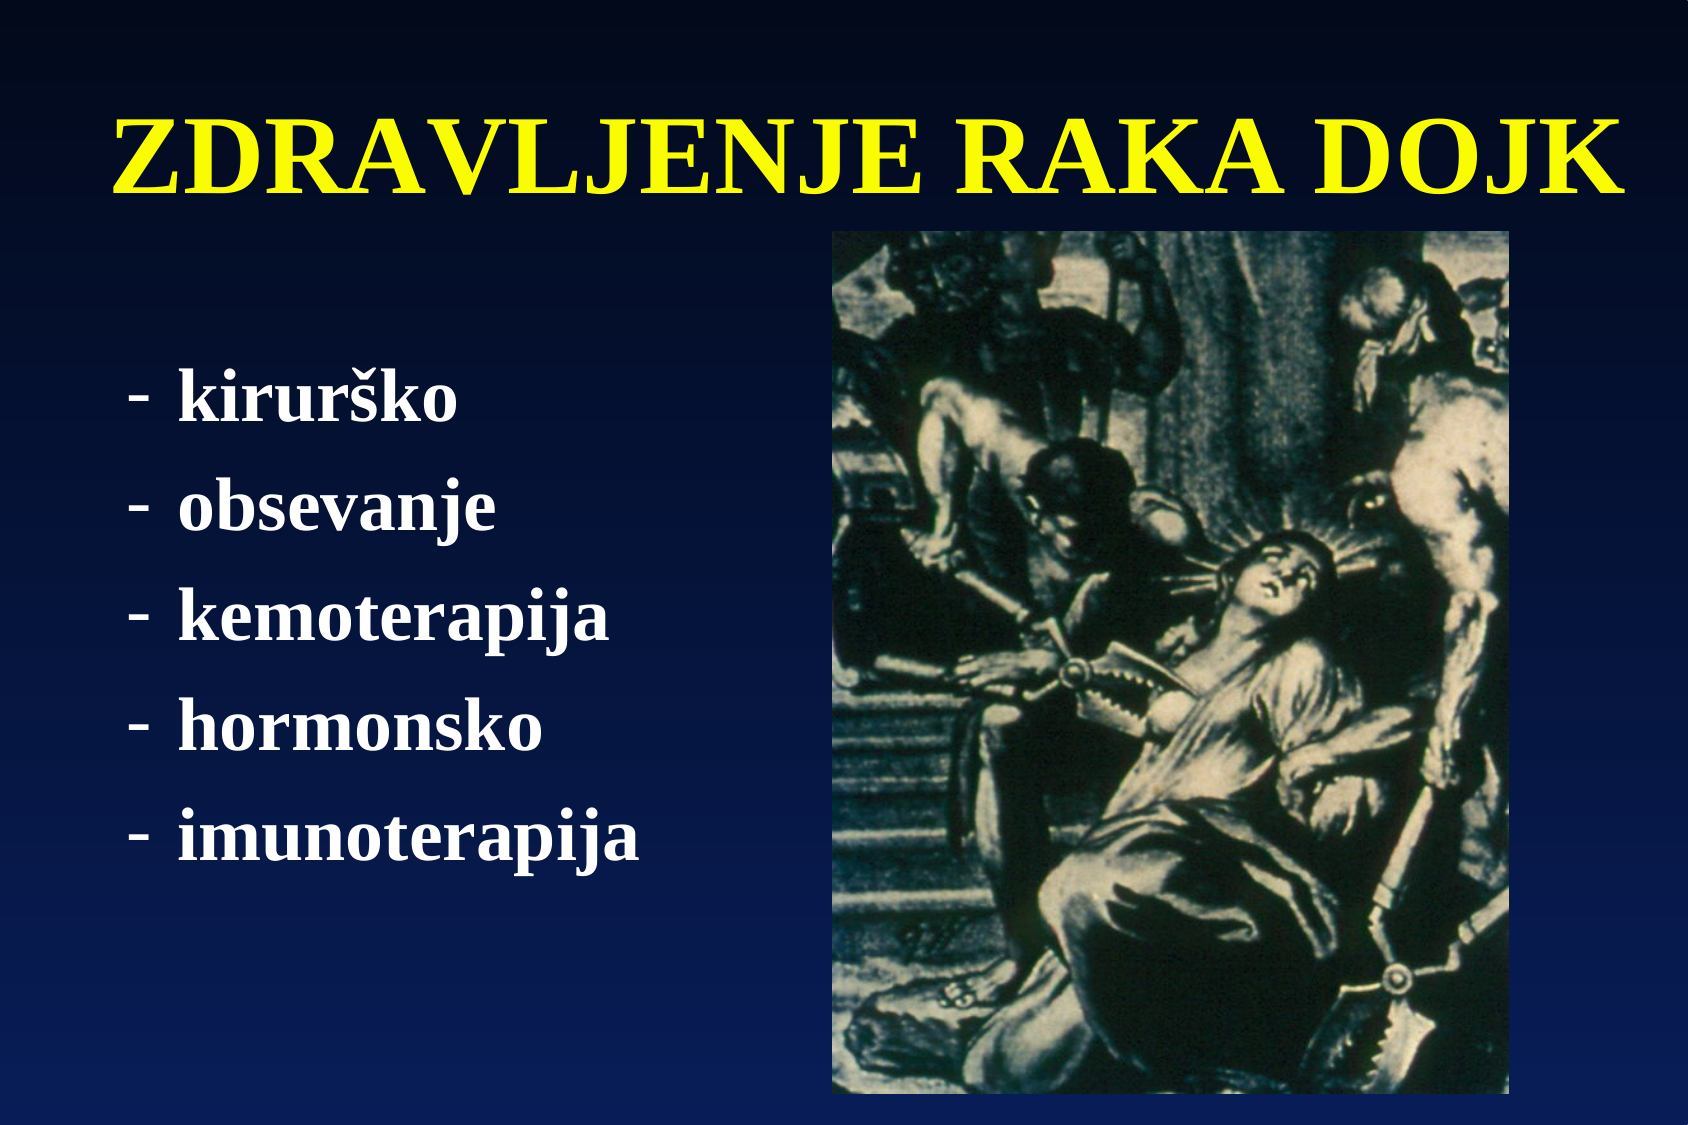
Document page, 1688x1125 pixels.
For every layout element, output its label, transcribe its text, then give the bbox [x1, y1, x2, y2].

list kirurško obsevanje kemoterapija hormonsko imunoterapija [111, 338, 737, 1014]
title ZDRAVLJENJE RAKA DOJK [76, 54, 1659, 243]
picture [832, 231, 1509, 1094]
